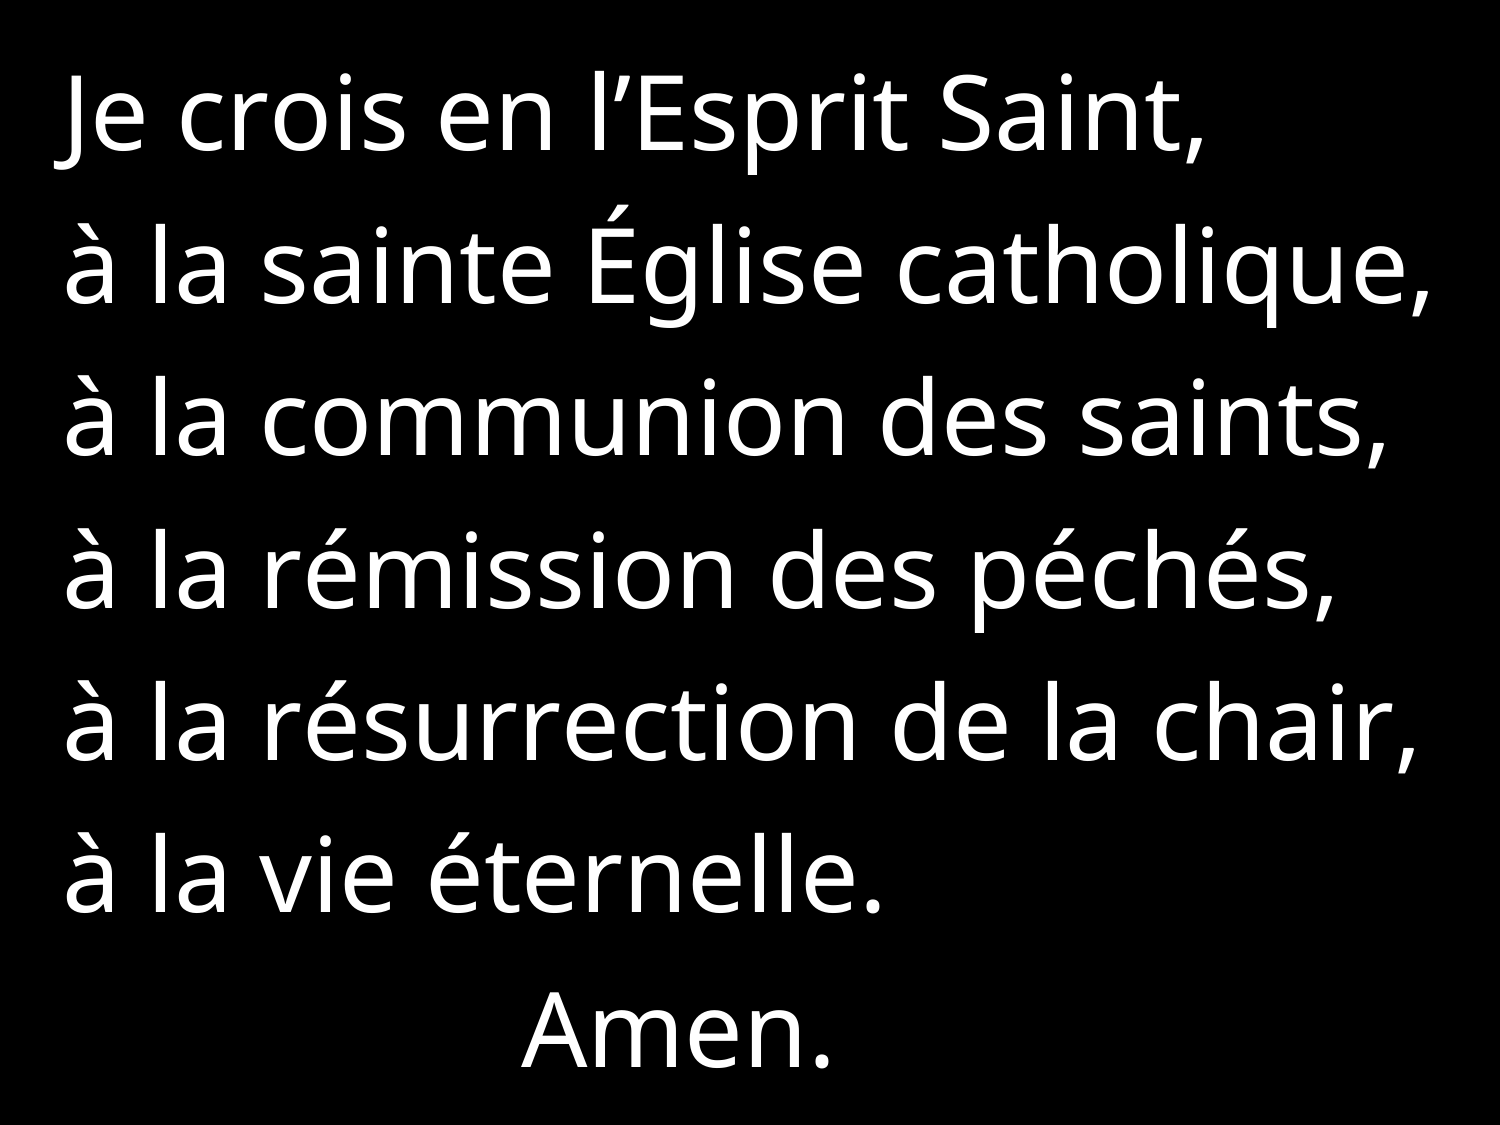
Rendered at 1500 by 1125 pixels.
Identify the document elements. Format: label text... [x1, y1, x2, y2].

text_box Je crois en l’Esprit Saint, à la sainte Église catholique, à la communion des saints, à la rémission des péchés, à la résurrection de la chair, à la vie éternelle. Amen. [47, 11, 1477, 1125]
